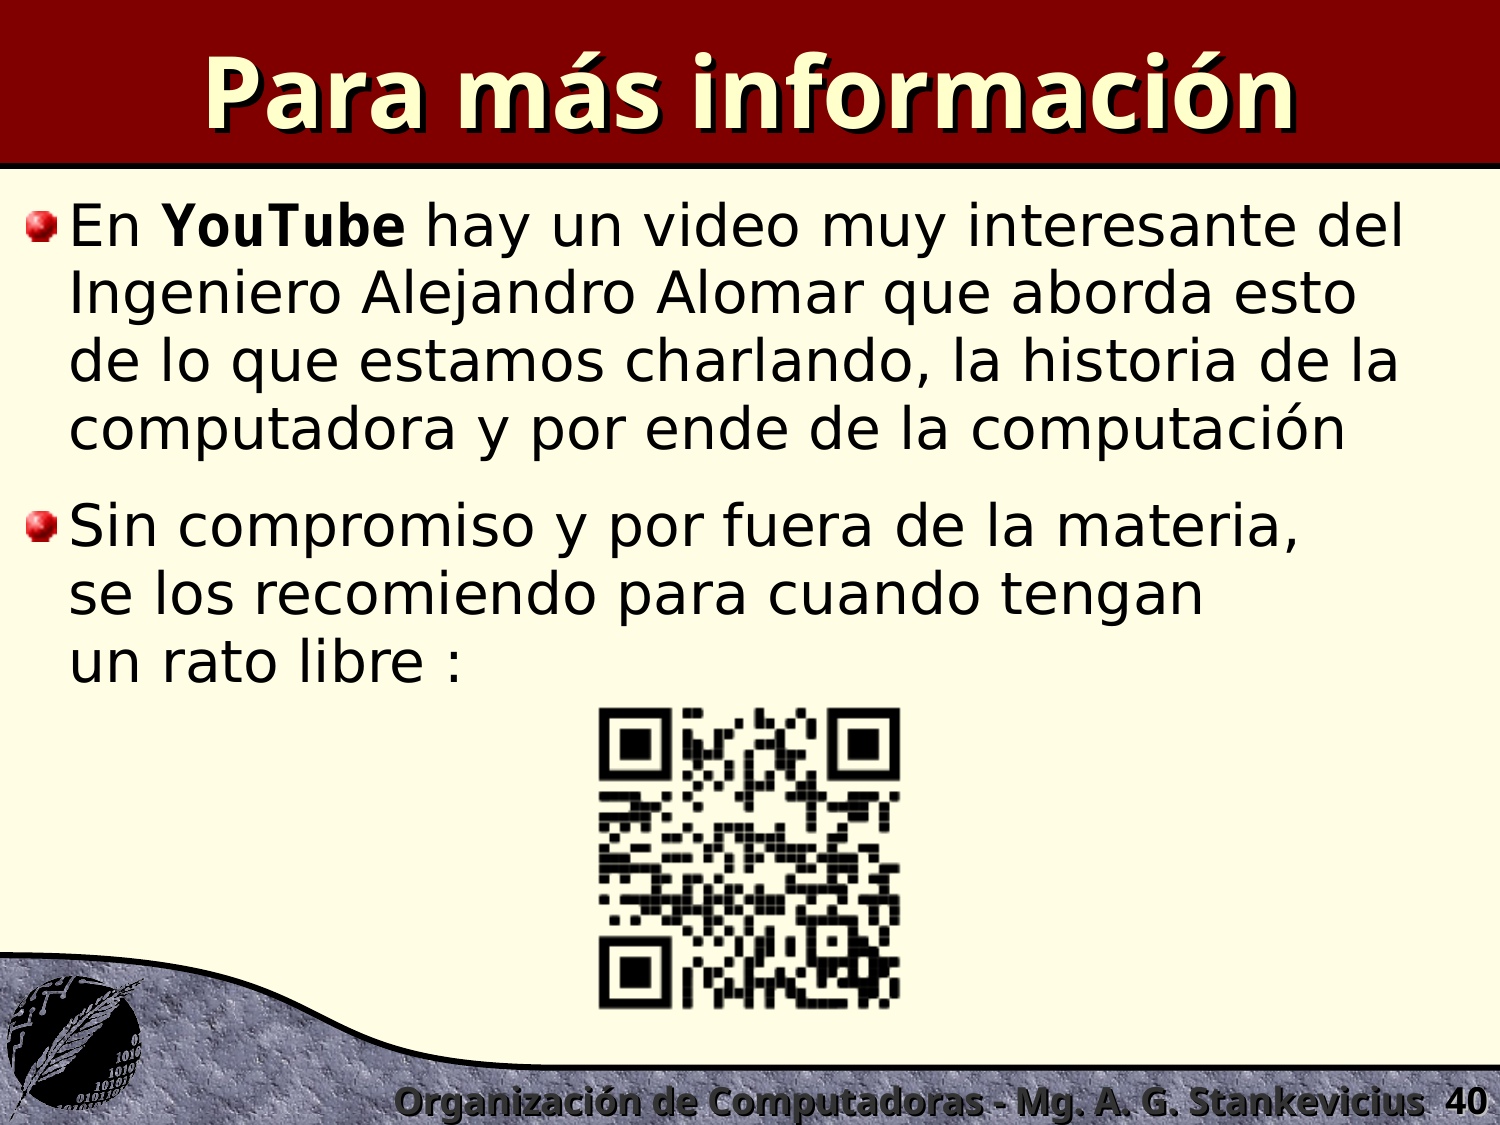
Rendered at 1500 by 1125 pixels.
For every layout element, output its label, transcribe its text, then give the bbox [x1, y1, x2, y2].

picture [0, 959, 1500, 1125]
title Para más información [15, 5, 1485, 160]
picture [802, 1100, 806, 1110]
list En YouTube hay un video muy interesante del Ingeniero Alejandro Alomar que aborda esto de lo que estamos charlando, la historia de la computadora y por ende de la computación Sin compromiso y por fuera de la materia, se los recomiendo para cuando tengan un rato libre : [11, 192, 1486, 845]
picture [448, 1100, 455, 1110]
picture [587, 698, 913, 1018]
picture [1058, 1100, 1065, 1110]
